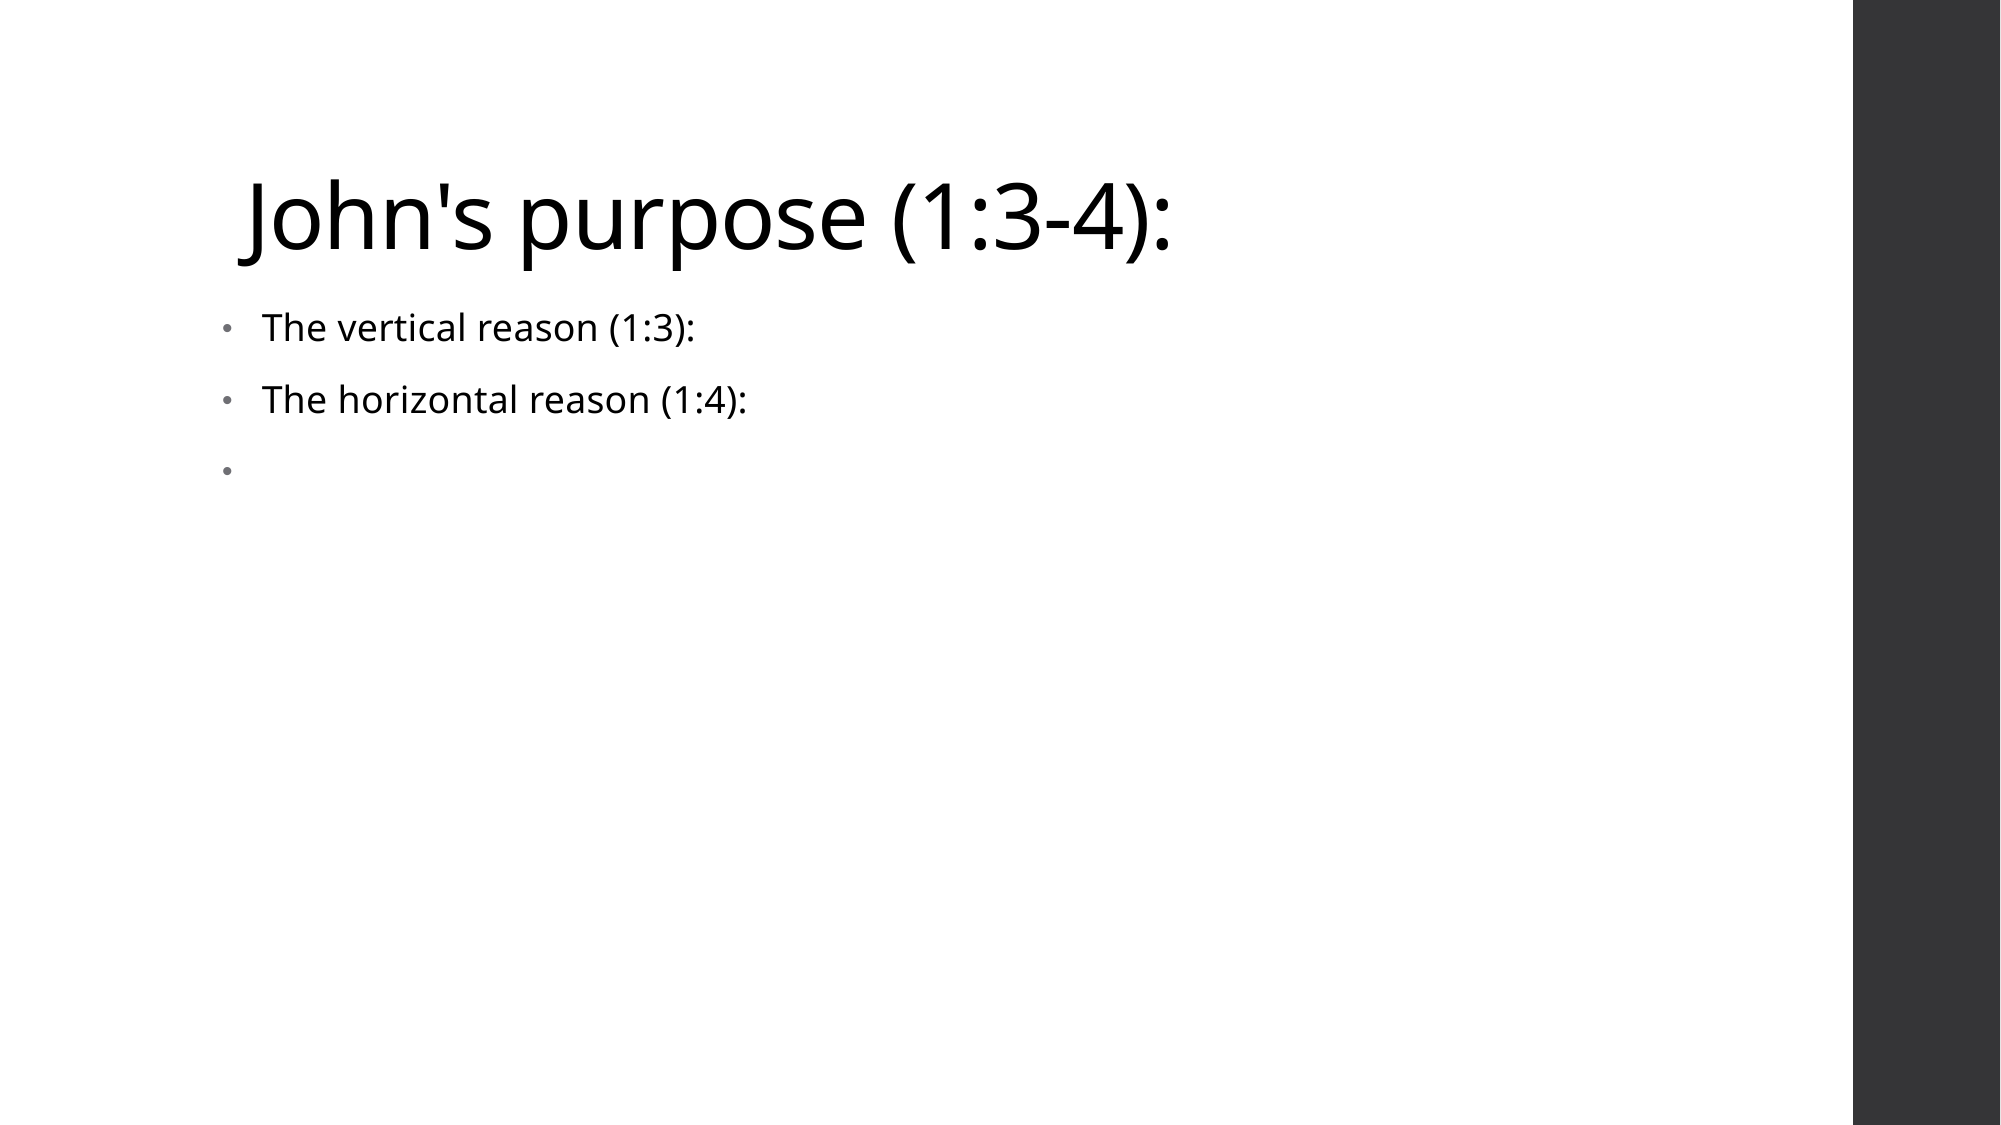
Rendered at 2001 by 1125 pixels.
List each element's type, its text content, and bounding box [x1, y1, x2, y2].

list The vertical reason (1:3): The horizontal reason (1:4): [206, 299, 1617, 1014]
title John's purpose (1:3-4): [206, 60, 1797, 278]
